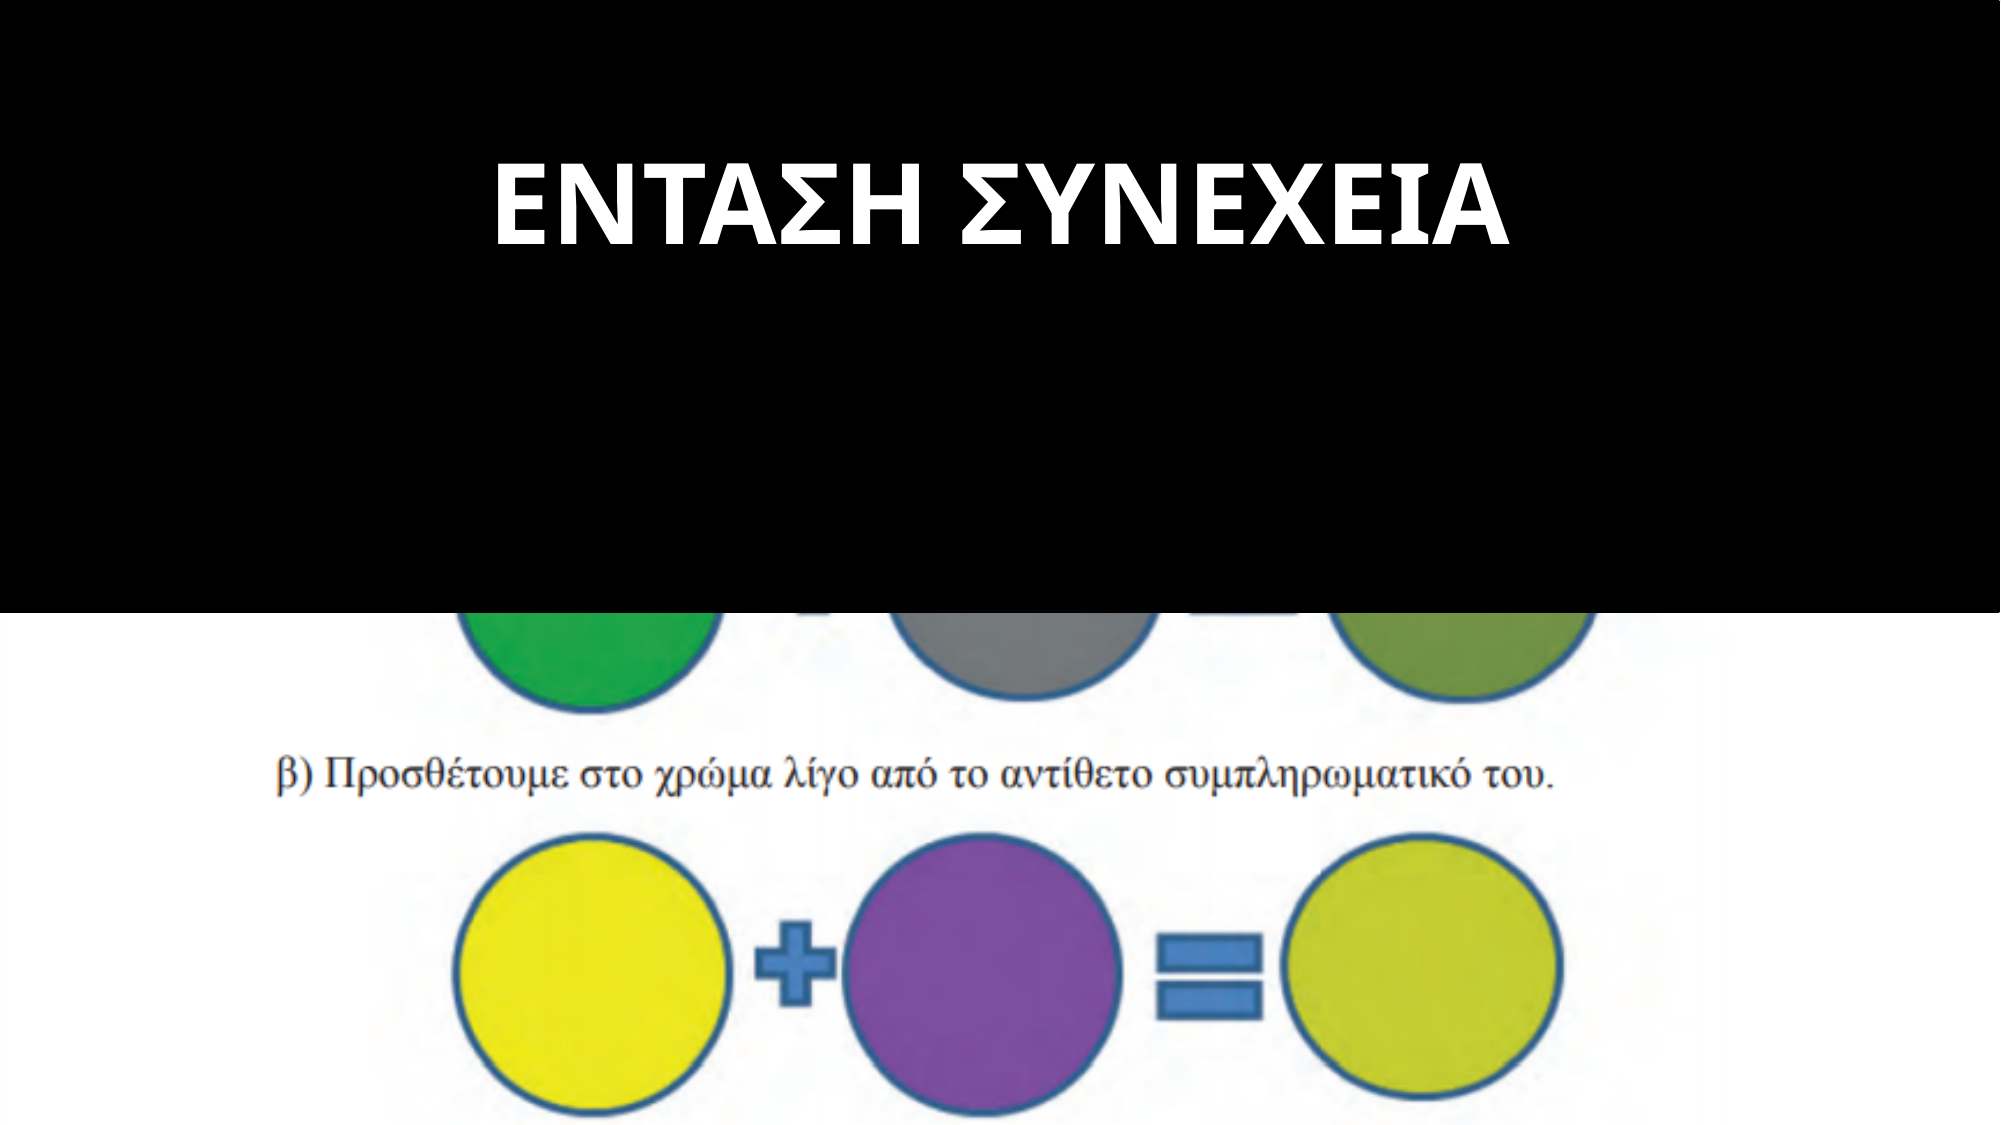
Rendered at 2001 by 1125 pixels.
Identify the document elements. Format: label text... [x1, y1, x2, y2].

title ΕΝΤΑΣΗ ΣΥΝΕΧΕΙΑ [163, 25, 1836, 275]
picture [0, 0, 2000, 1125]
text_box [0, 0, 1999, 612]
